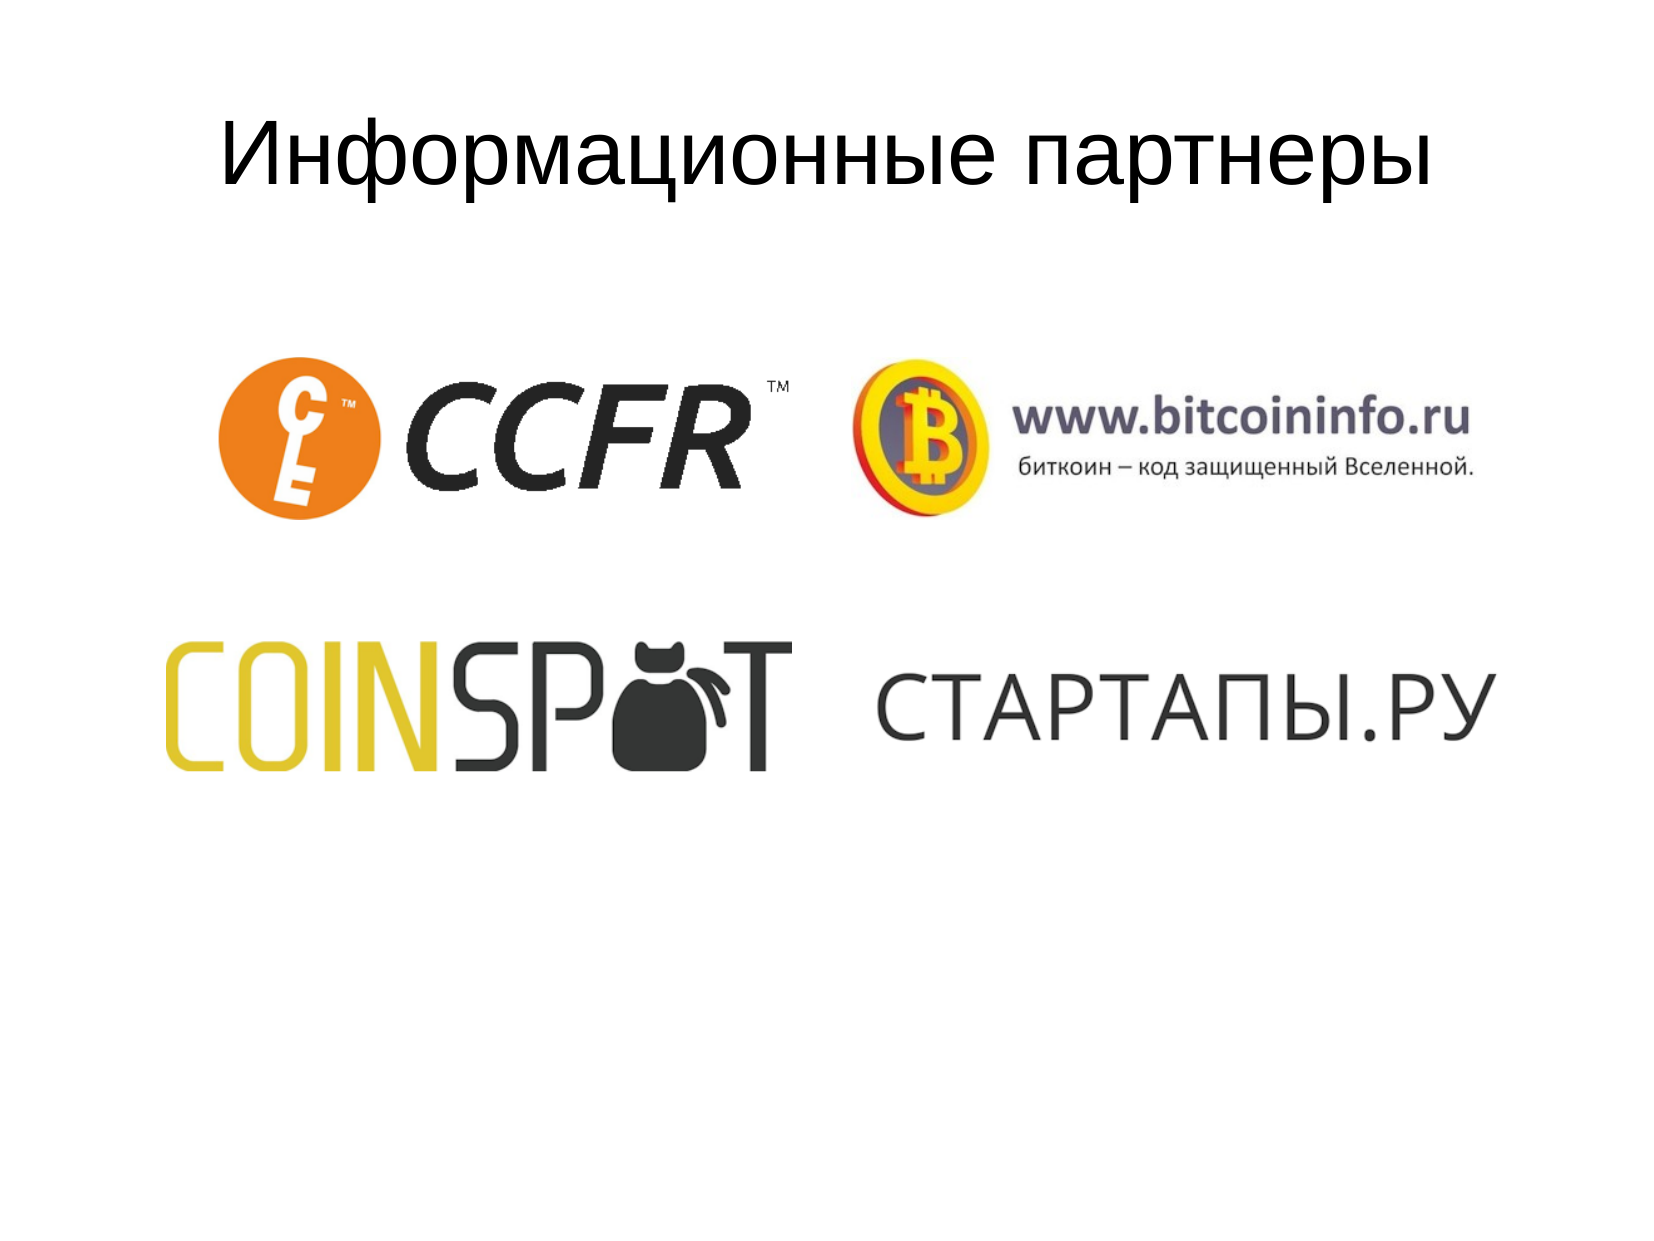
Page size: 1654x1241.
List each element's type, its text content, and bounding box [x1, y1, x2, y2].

picture [200, 357, 826, 520]
picture [851, 357, 1477, 520]
picture [166, 625, 792, 789]
picture [875, 625, 1501, 789]
title Информационные партнеры [82, 49, 1571, 257]
